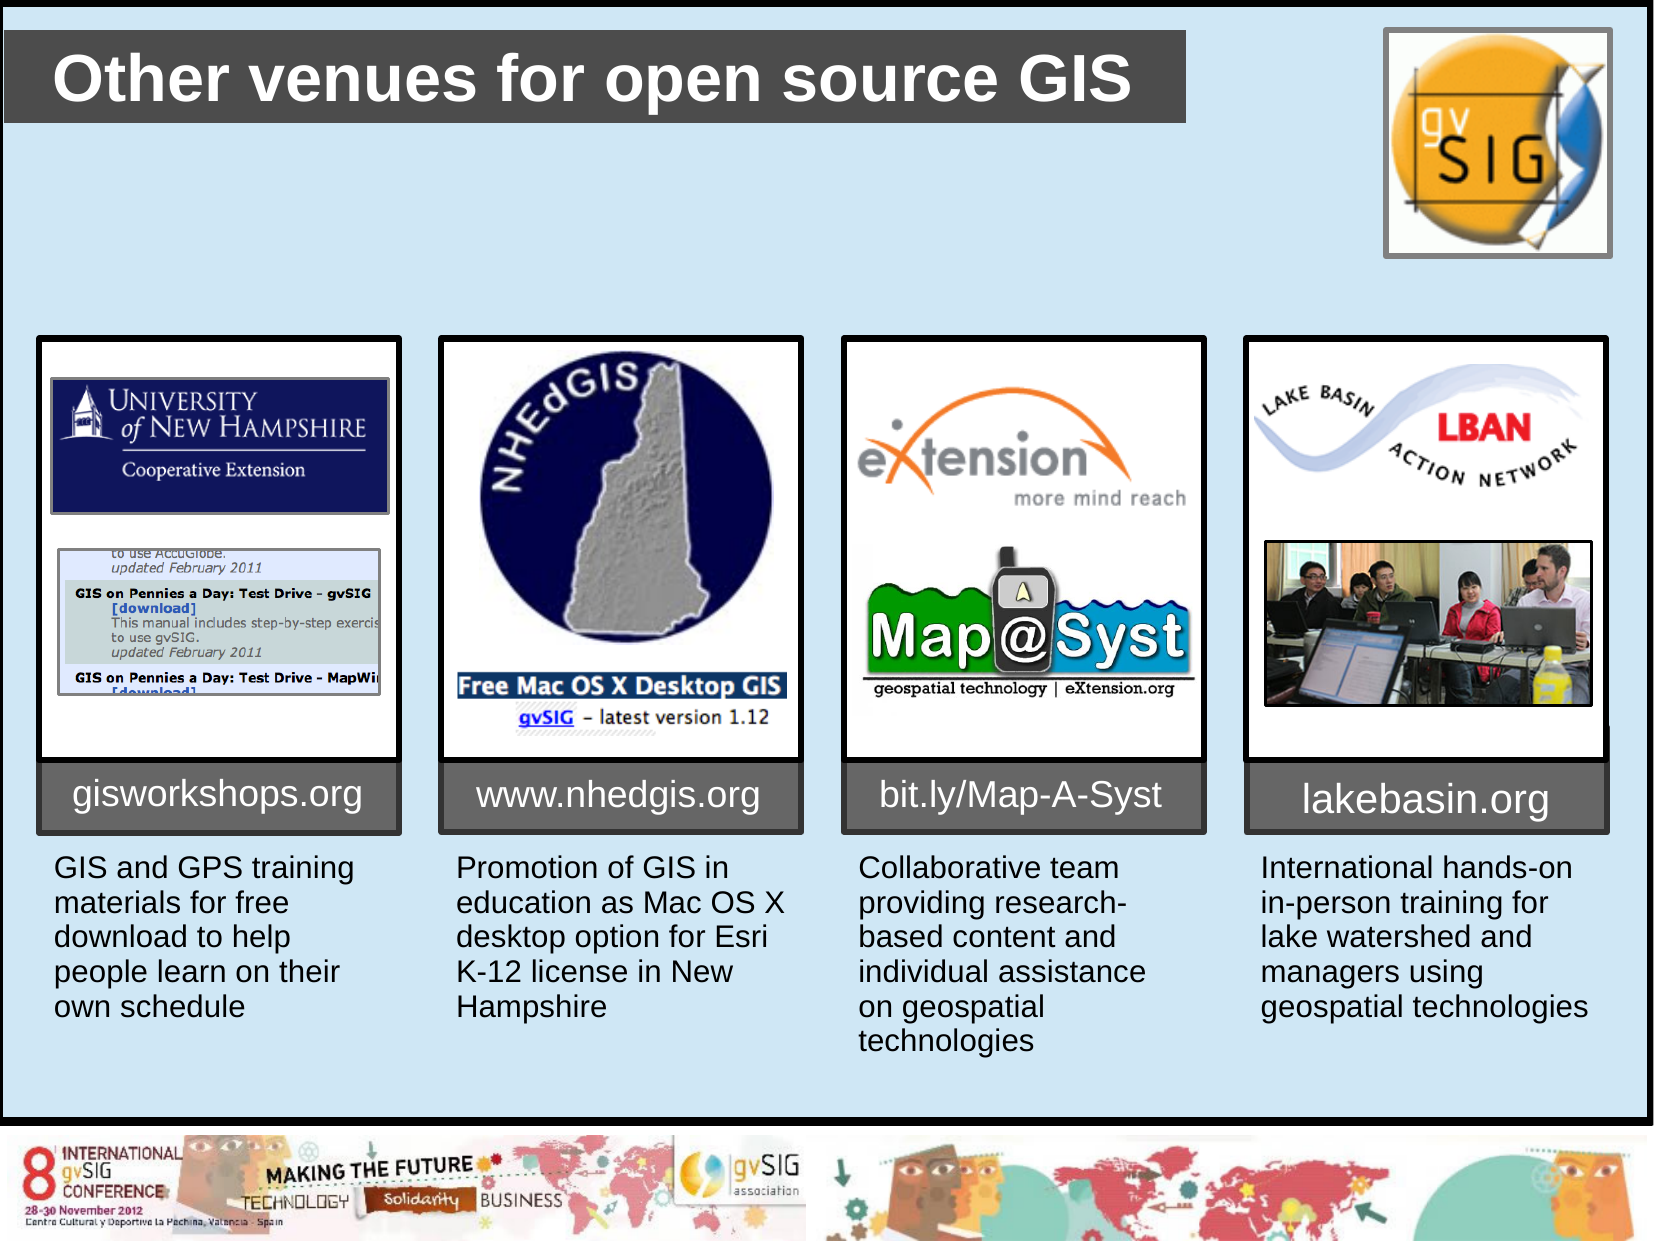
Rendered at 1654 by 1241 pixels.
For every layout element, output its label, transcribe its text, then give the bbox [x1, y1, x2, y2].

text_box gisworkshops.org [45, 765, 391, 823]
text_box GIS and GPS training materials for free download to help people learn on their own schedule [39, 842, 400, 1032]
picture [60, 551, 378, 694]
text_box lakebasin.org [1245, 768, 1607, 830]
picture [479, 350, 774, 645]
picture [1266, 542, 1590, 705]
picture [852, 544, 1200, 716]
text_box [0, 2, 1652, 1122]
picture [7, 1135, 1647, 1241]
text_box Promotion of GIS in education as Mac OS X desktop option for Esri K-12 license in New Hampshire [441, 842, 802, 1032]
picture [852, 365, 1189, 525]
picture [449, 659, 787, 736]
text_box International hands-on in-person training for lake watershed and managers using geospatial technologies [1245, 842, 1606, 1032]
text_box bit.ly/Map-A-Syst [837, 765, 1204, 823]
text_box Other venues for open source GIS [37, 33, 1336, 123]
picture [1388, 32, 1608, 254]
picture [52, 379, 388, 513]
text_box Collaborative team providing research-based content and individual assistance on geospatial technologies [843, 842, 1204, 1066]
picture [1254, 364, 1595, 504]
text_box www.nhedgis.org [435, 765, 802, 823]
